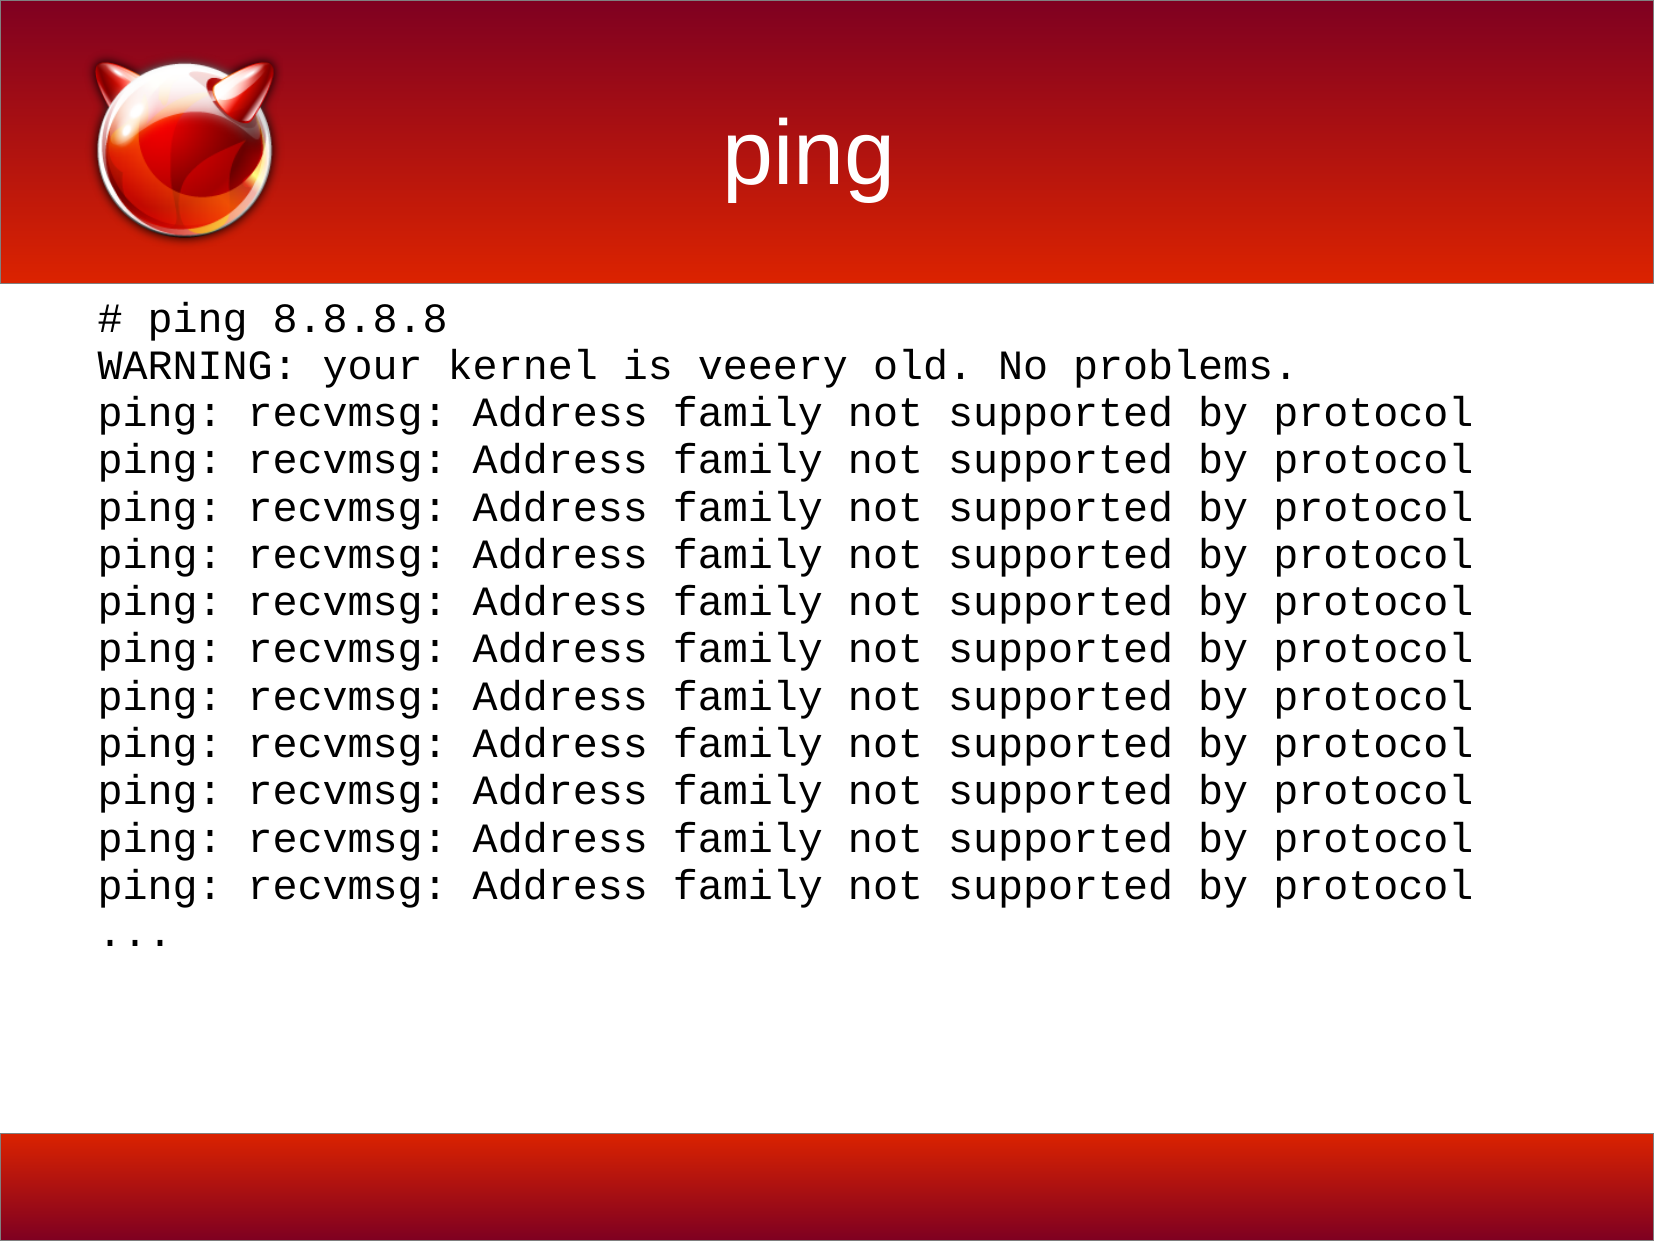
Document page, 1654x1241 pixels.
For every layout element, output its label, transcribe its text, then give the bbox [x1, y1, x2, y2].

text_box # ping 8.8.8.8 WARNING: your kernel is veeery old. No problems. ping: recvmsg: Address family not supported by protocol ping: recvmsg: Address family not supported by protocol ping: recvmsg: Address family not supported by protocol ping: recvmsg: Address family not supported by protocol ping: recvmsg: Address family not supported by protocol ping: recvmsg: Address family not supported by protocol ping: recvmsg: Address family not supported by protocol ping: recvmsg: Address family not supported by protocol ping: recvmsg: Address family not supported by protocol ping: recvmsg: Address family not supported by protocol ping: recvmsg: Address family not supported by protocol ... [82, 290, 1512, 969]
title ping [82, 49, 1536, 257]
